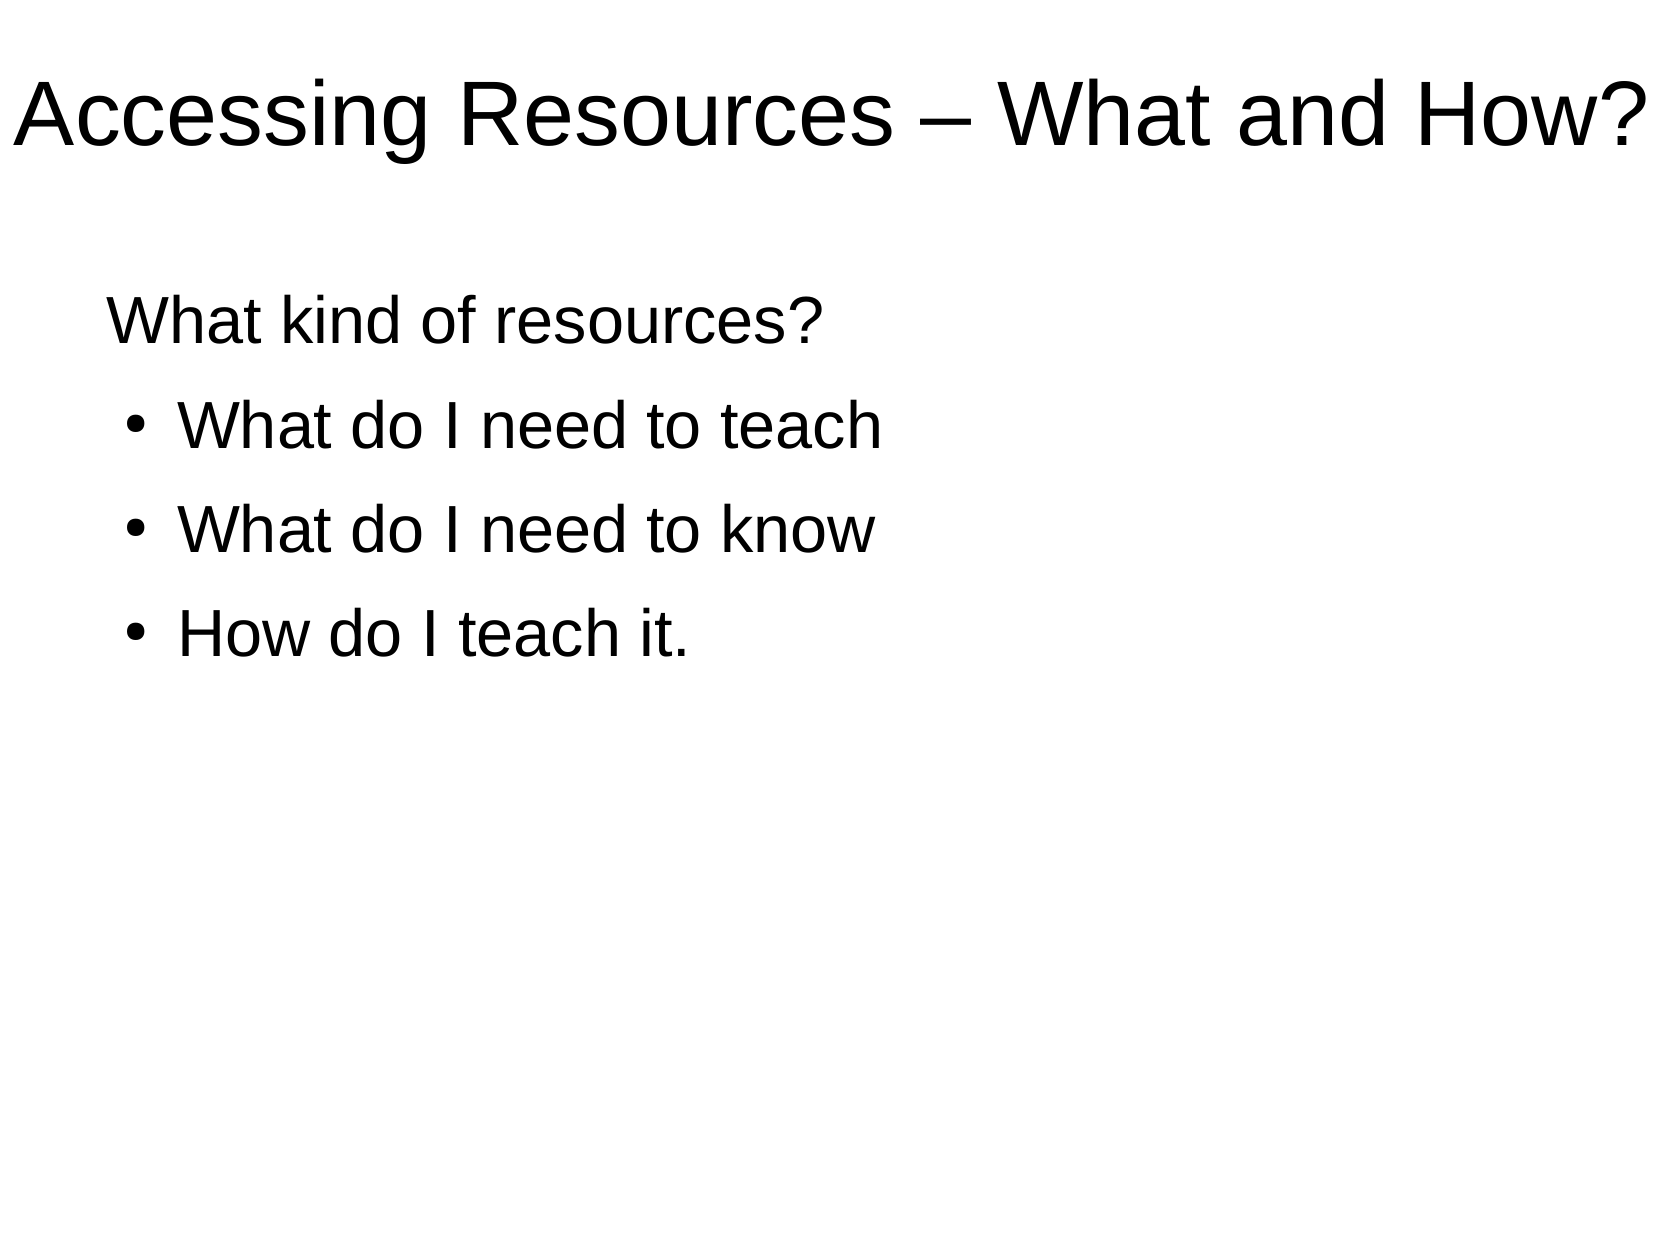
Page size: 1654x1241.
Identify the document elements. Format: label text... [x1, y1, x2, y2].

list What kind of resources? What do I need to teach What do I need to know How do I teach it. [106, 283, 1654, 1241]
title Accessing Resources – What and How? [0, 62, 1654, 166]
